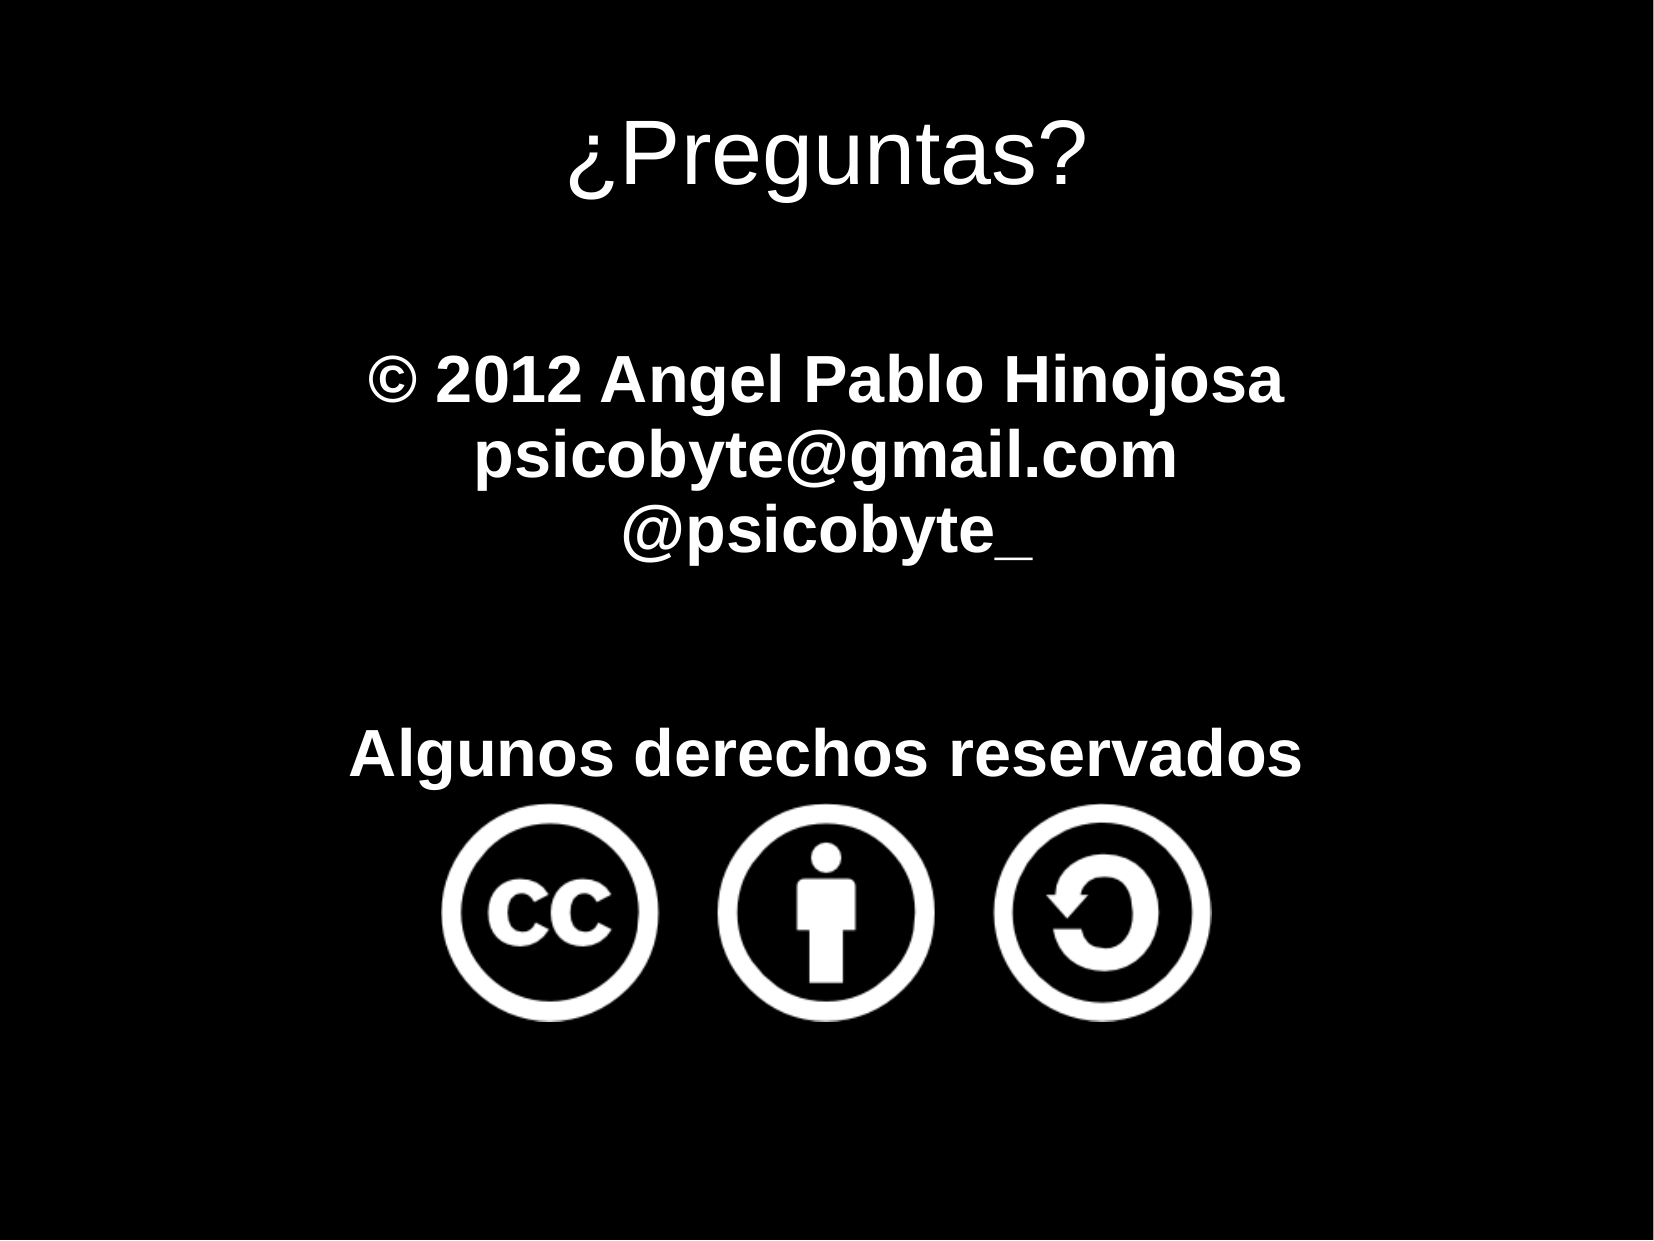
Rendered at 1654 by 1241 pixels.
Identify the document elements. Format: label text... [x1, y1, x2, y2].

picture [441, 803, 1212, 1022]
subtitle © 2012 Angel Pablo Hinojosa psicobyte@gmail.com @psicobyte_ Algunos derechos reservados [82, 49, 1571, 1010]
